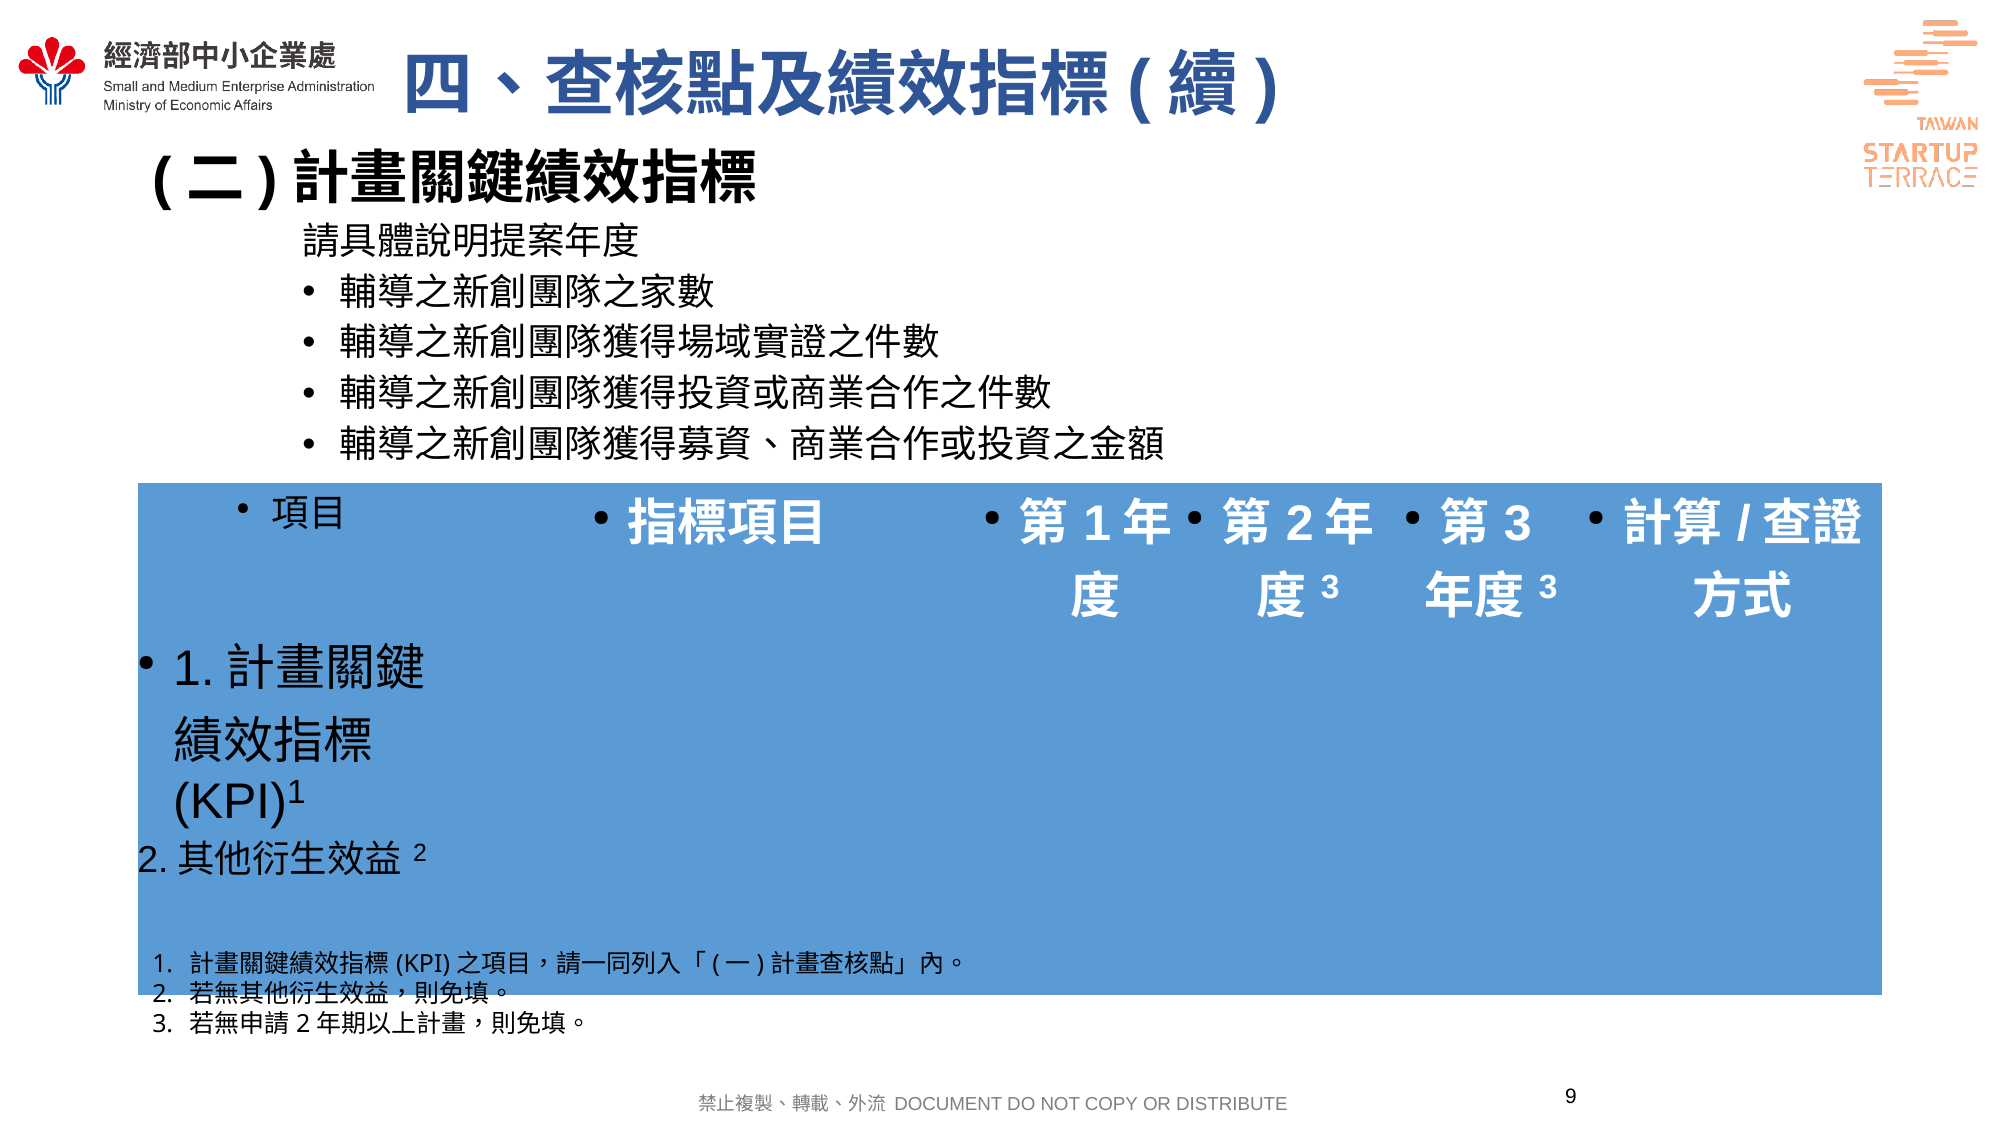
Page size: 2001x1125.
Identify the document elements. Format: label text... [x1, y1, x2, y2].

table_cell [975, 628, 1181, 683]
table_cell [445, 829, 975, 884]
table_cell [1380, 829, 1567, 884]
list (二)計畫關鍵績效指標 請具體說明提案年度 輔導之新創團隊之家數 輔導之新創團隊獲得場域實證之件數 輔導之新創團隊獲得投資或商業合作之件數 輔導之新創團隊獲得募資、商業合作或投資之金額 [137, 141, 1863, 955]
table_header 項目 [138, 483, 445, 628]
table_cell [1380, 628, 1567, 683]
table_cell [445, 628, 975, 683]
table_cell [445, 884, 975, 939]
table_cell 2.其他衍生效益2 [138, 829, 445, 940]
table_cell [975, 683, 1181, 739]
table_cell [1380, 884, 1567, 939]
table_cell [1181, 739, 1380, 829]
table_cell [1567, 628, 1882, 683]
table_cell [1567, 884, 1882, 939]
table_header 指標項目 [445, 483, 975, 628]
table_header 第2年度3 [1181, 483, 1380, 628]
table_cell [1380, 683, 1567, 739]
table_header 第1年度 [975, 483, 1181, 628]
table_cell [975, 829, 1181, 884]
text_box 計畫關鍵績效指標(KPI)之項目，請一同列入「(一)計畫查核點」內。 若無其他衍生效益，則免填。 若無申請2年期以上計畫，則免填。 [138, 940, 1882, 1045]
table_cell [1181, 628, 1380, 683]
table_cell [975, 739, 1181, 829]
table_cell [445, 739, 975, 829]
table_cell 1.計畫關鍵績效指標(KPI)1 [138, 628, 445, 829]
table_header 計算/查證方式 [1567, 483, 1882, 628]
table_header 第3年度3 [1380, 483, 1567, 628]
table_cell [1567, 829, 1882, 884]
text_box 9 [1550, 1064, 2000, 1125]
table_cell [1567, 739, 1882, 829]
table_cell [1181, 884, 1380, 939]
table_cell [1380, 739, 1567, 829]
table_cell [445, 683, 975, 739]
title 四、查核點及績效指標(續) [387, 2, 1796, 141]
table_cell [975, 884, 1181, 939]
table_cell [1181, 829, 1380, 884]
table_cell [1181, 683, 1380, 739]
table_cell [1567, 683, 1882, 739]
